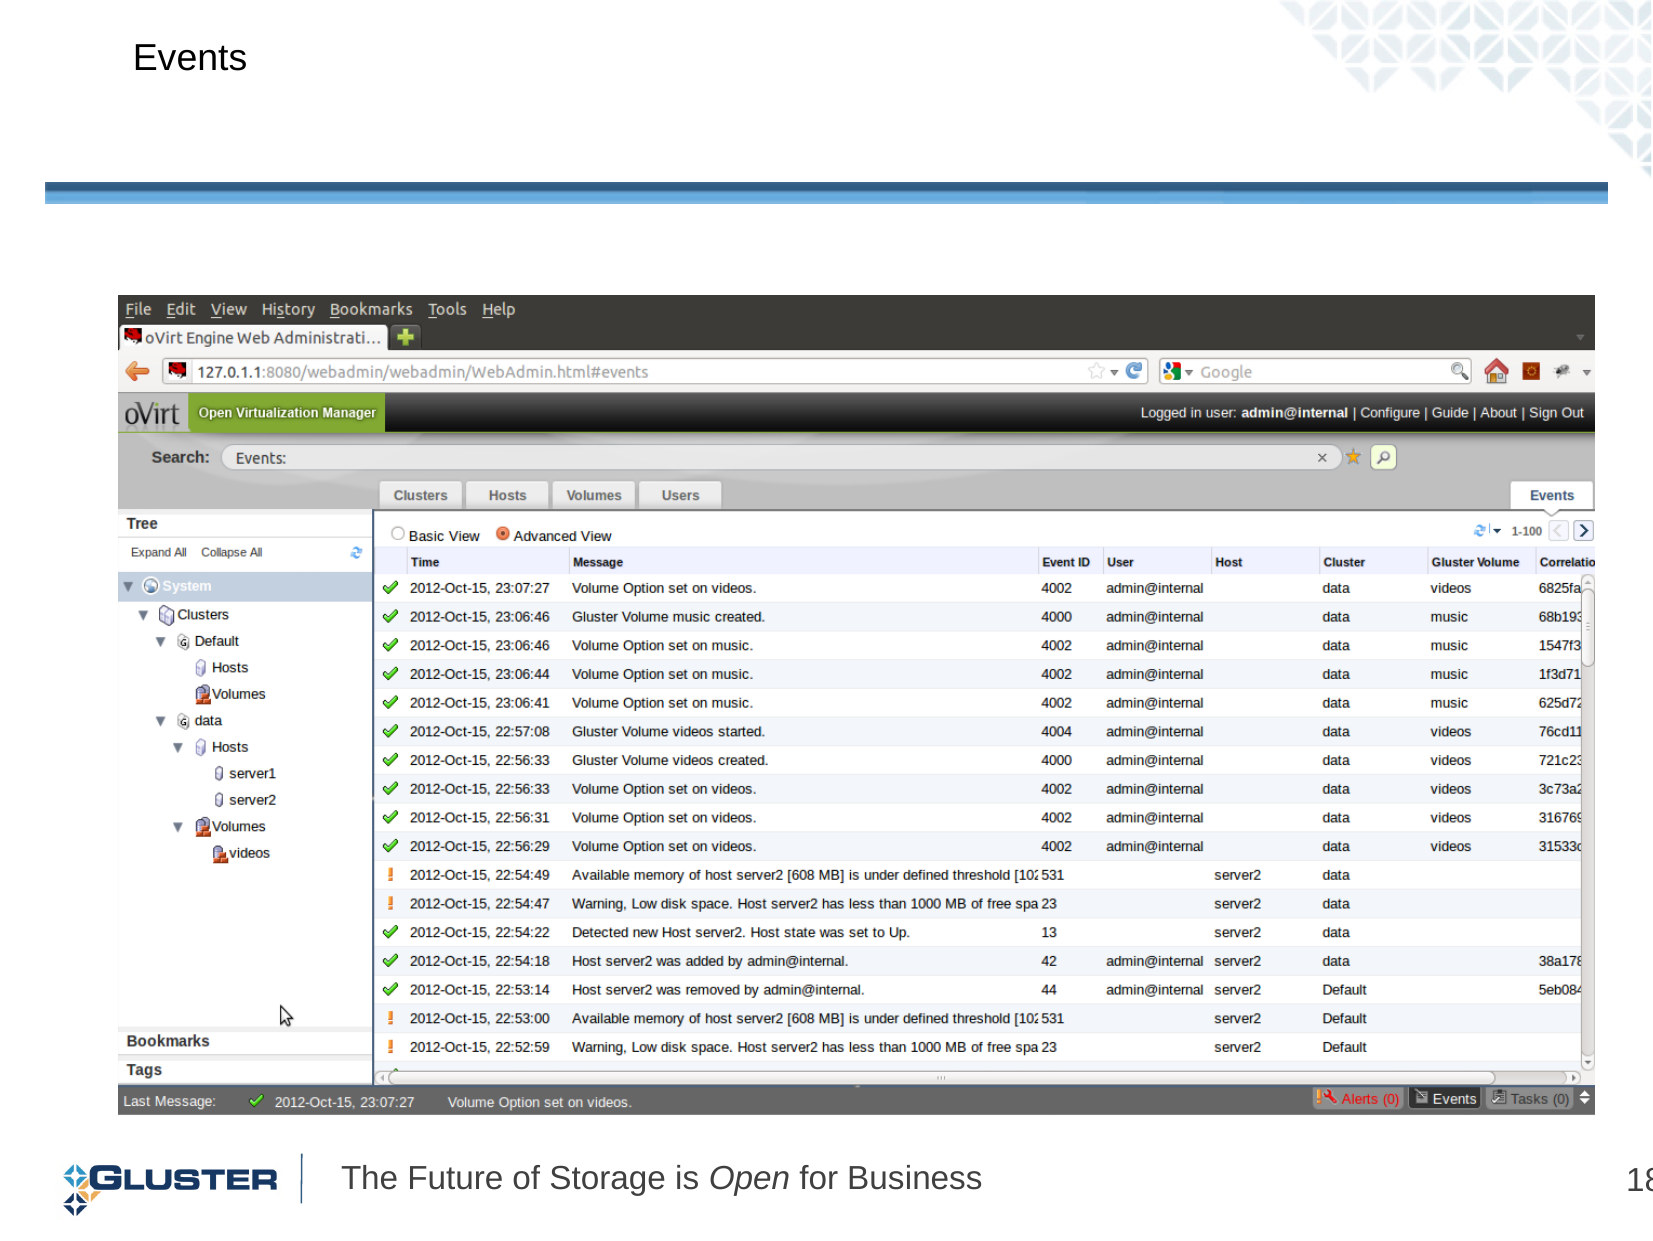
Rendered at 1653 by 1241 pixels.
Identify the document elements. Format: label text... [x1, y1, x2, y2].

picture [118, 295, 1595, 1116]
picture [45, 0, 1652, 204]
picture [38, 1145, 292, 1237]
text_box Events [118, 29, 1359, 87]
